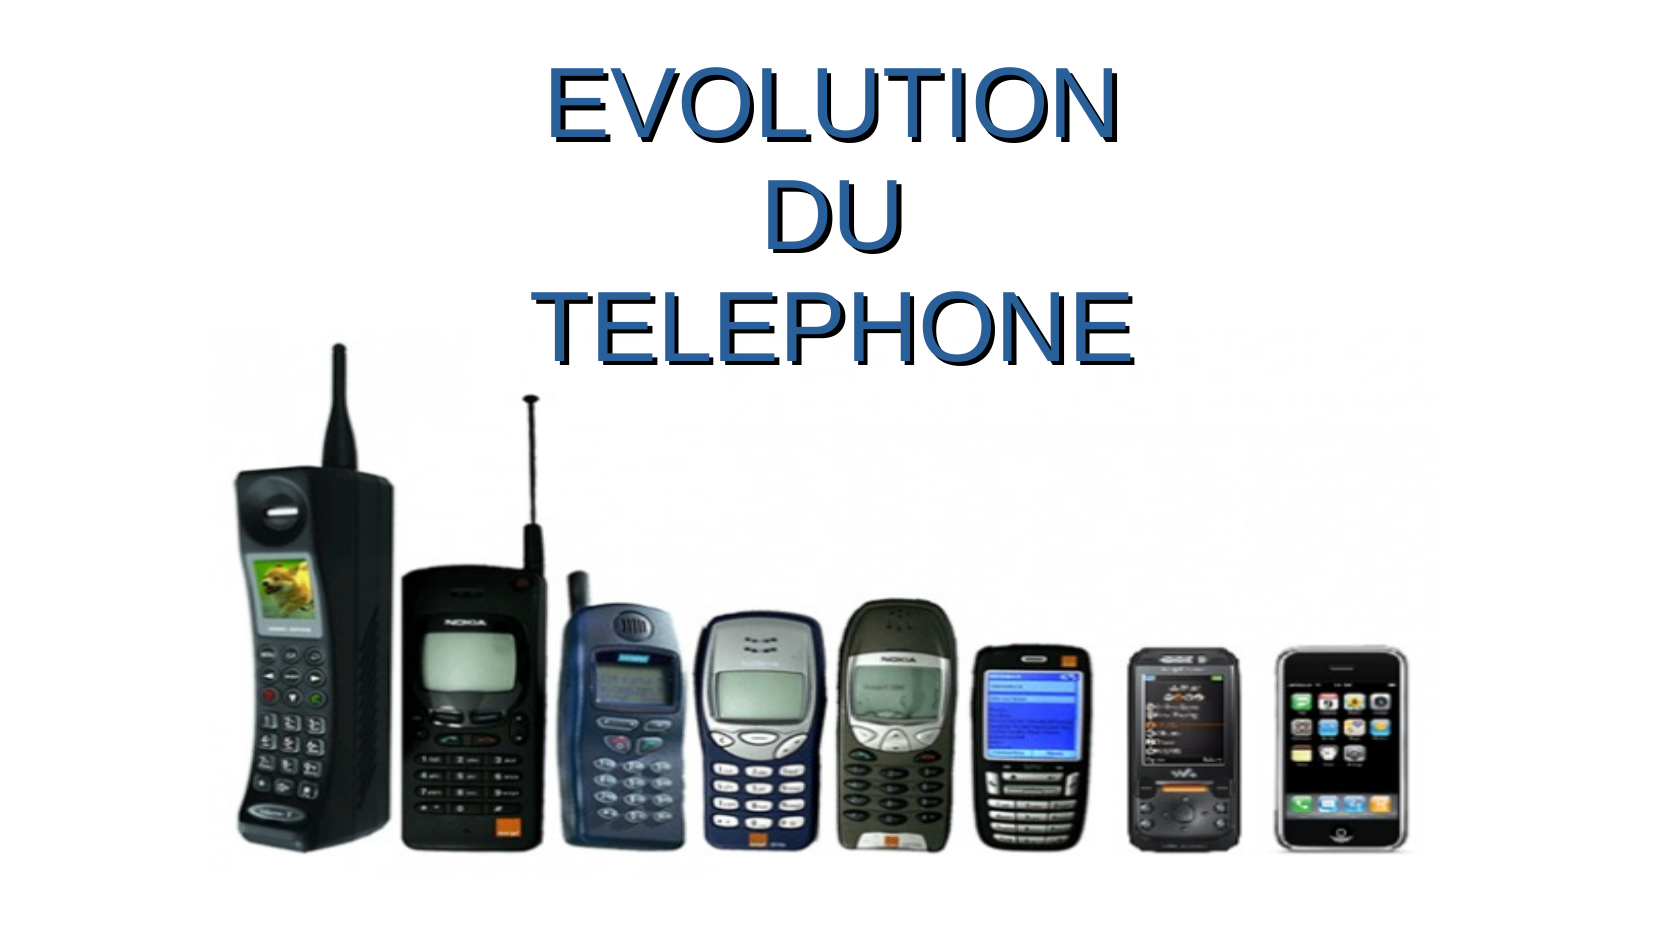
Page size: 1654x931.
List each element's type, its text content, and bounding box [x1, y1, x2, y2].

picture [212, 330, 1441, 881]
text_box EVOLUTION DU TELEPHONE [248, 39, 1418, 390]
